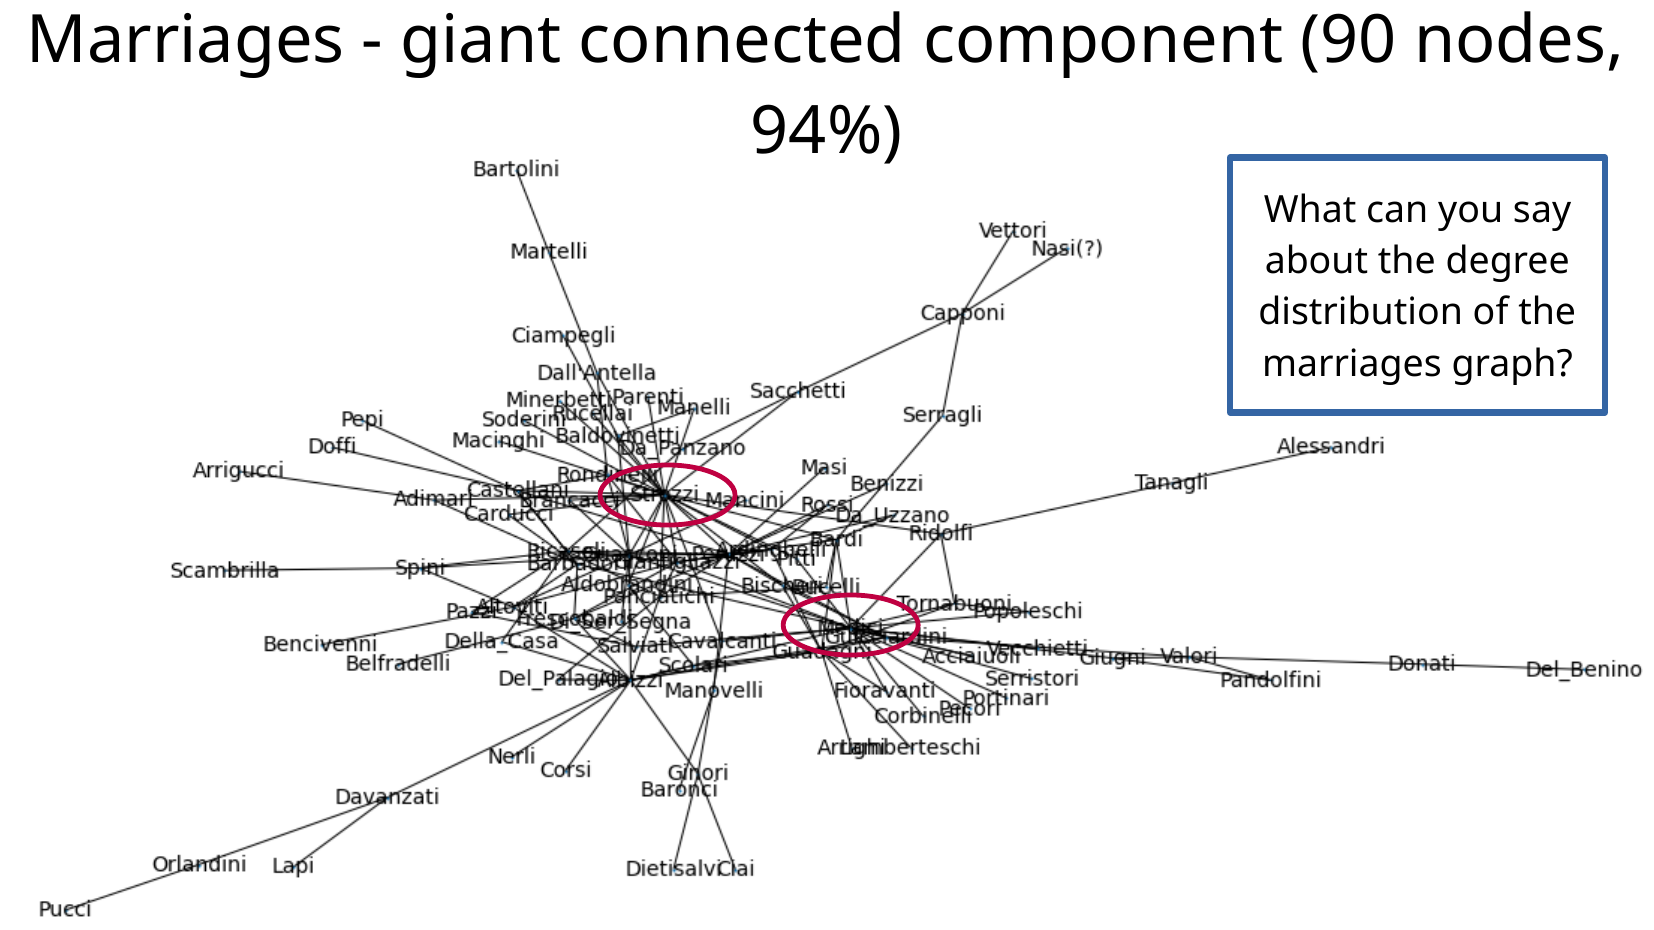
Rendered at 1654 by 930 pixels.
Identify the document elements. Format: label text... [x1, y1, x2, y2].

title Marriages - giant connected component (90 nodes, 94%) [0, 0, 1653, 166]
picture [15, 166, 1652, 929]
text_box What can you say about the degree distribution of the marriages graph? [1230, 157, 1606, 413]
